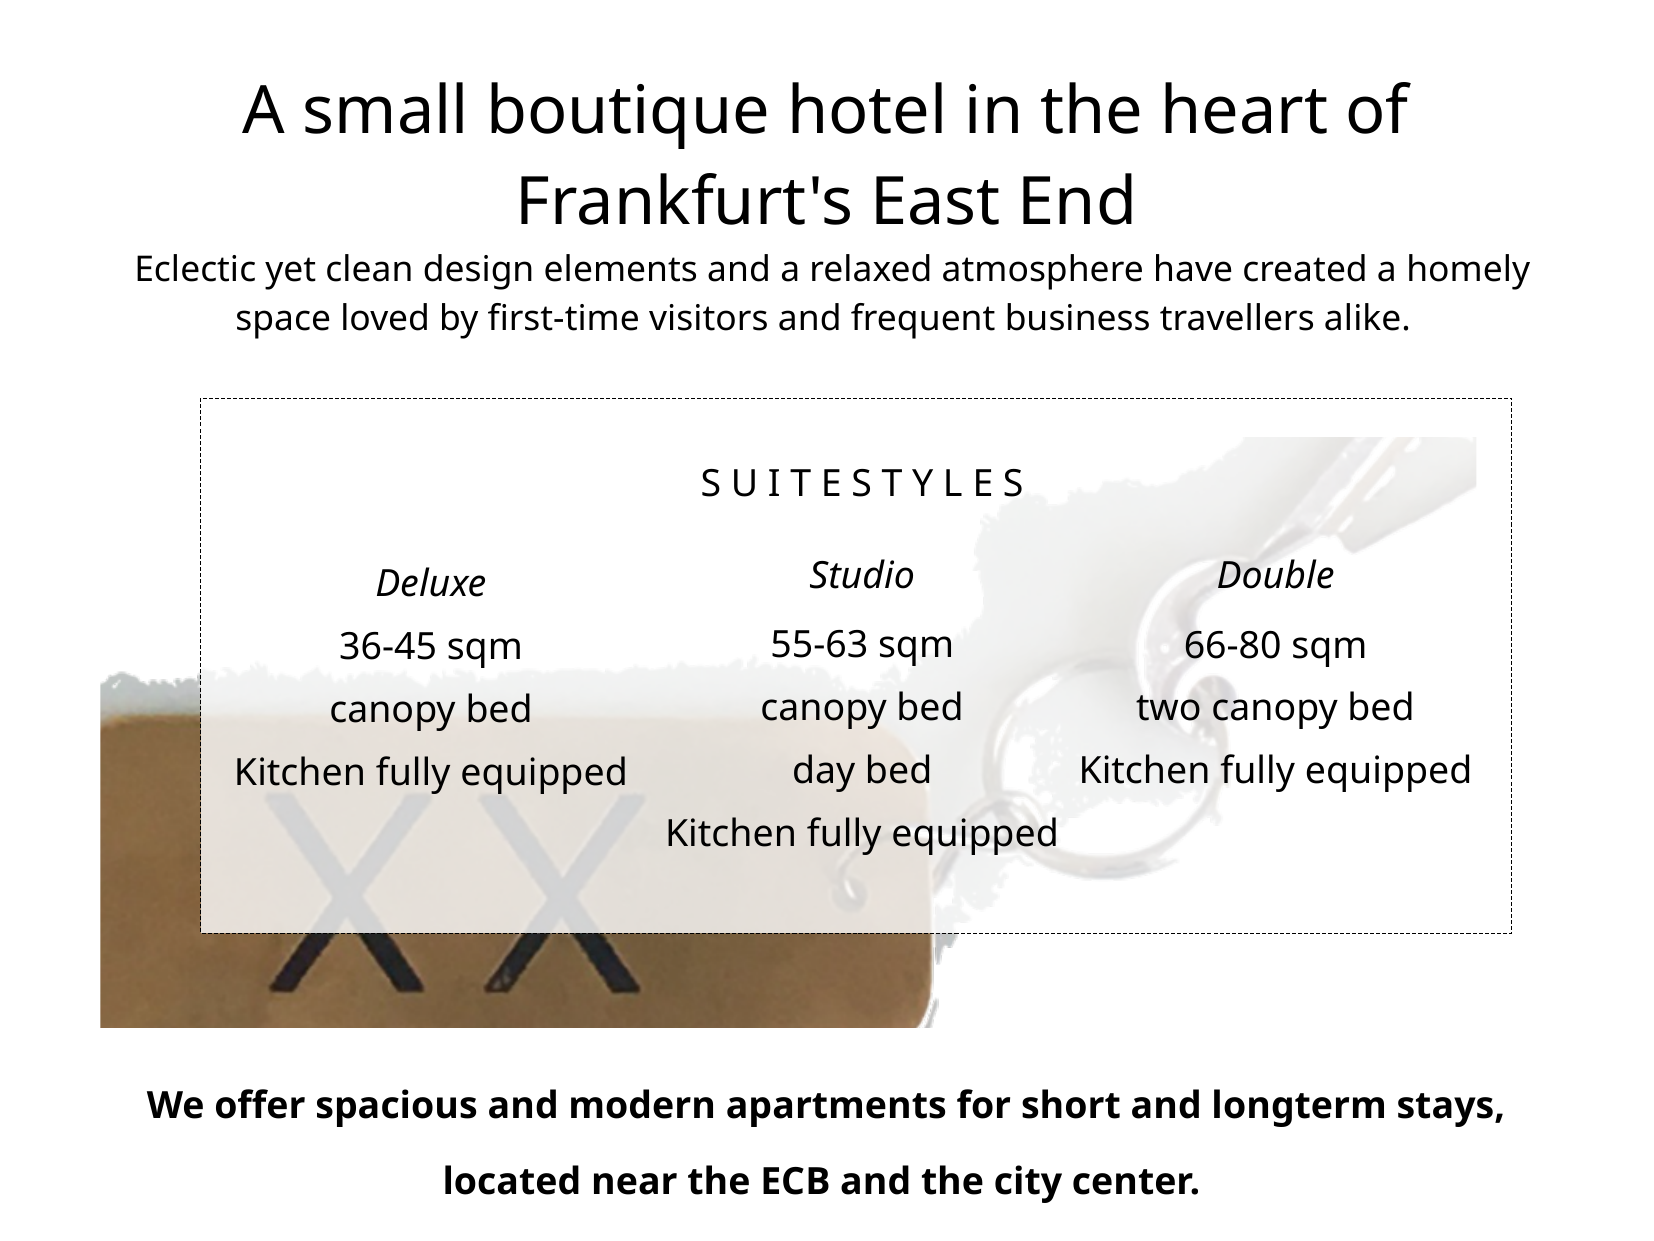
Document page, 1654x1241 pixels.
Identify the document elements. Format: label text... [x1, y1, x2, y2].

text_box Eclectic yet clean design elements and a relaxed atmosphere have created a homely space loved by first-time visitors and frequent business travellers alike. [118, 236, 1548, 424]
text_box S U I T E S T Y L E S Studio 55-63 sqm canopy bed day bed Kitchen fully equipped [620, 448, 1105, 999]
text_box Deluxe 36-45 sqm canopy bed Kitchen fully equipped [212, 549, 650, 856]
text_box Double 66-80 sqm two canopy bed Kitchen fully equipped [1015, 541, 1536, 855]
text_box [100, 398, 1512, 1028]
text_box We offer spacious and modern apartments for short and longterm stays, located near the ECB and the city center. [127, 1045, 1527, 1241]
title A small boutique hotel in the heart of Frankfurt's East End [82, 49, 1571, 257]
picture [248, 290, 643, 398]
